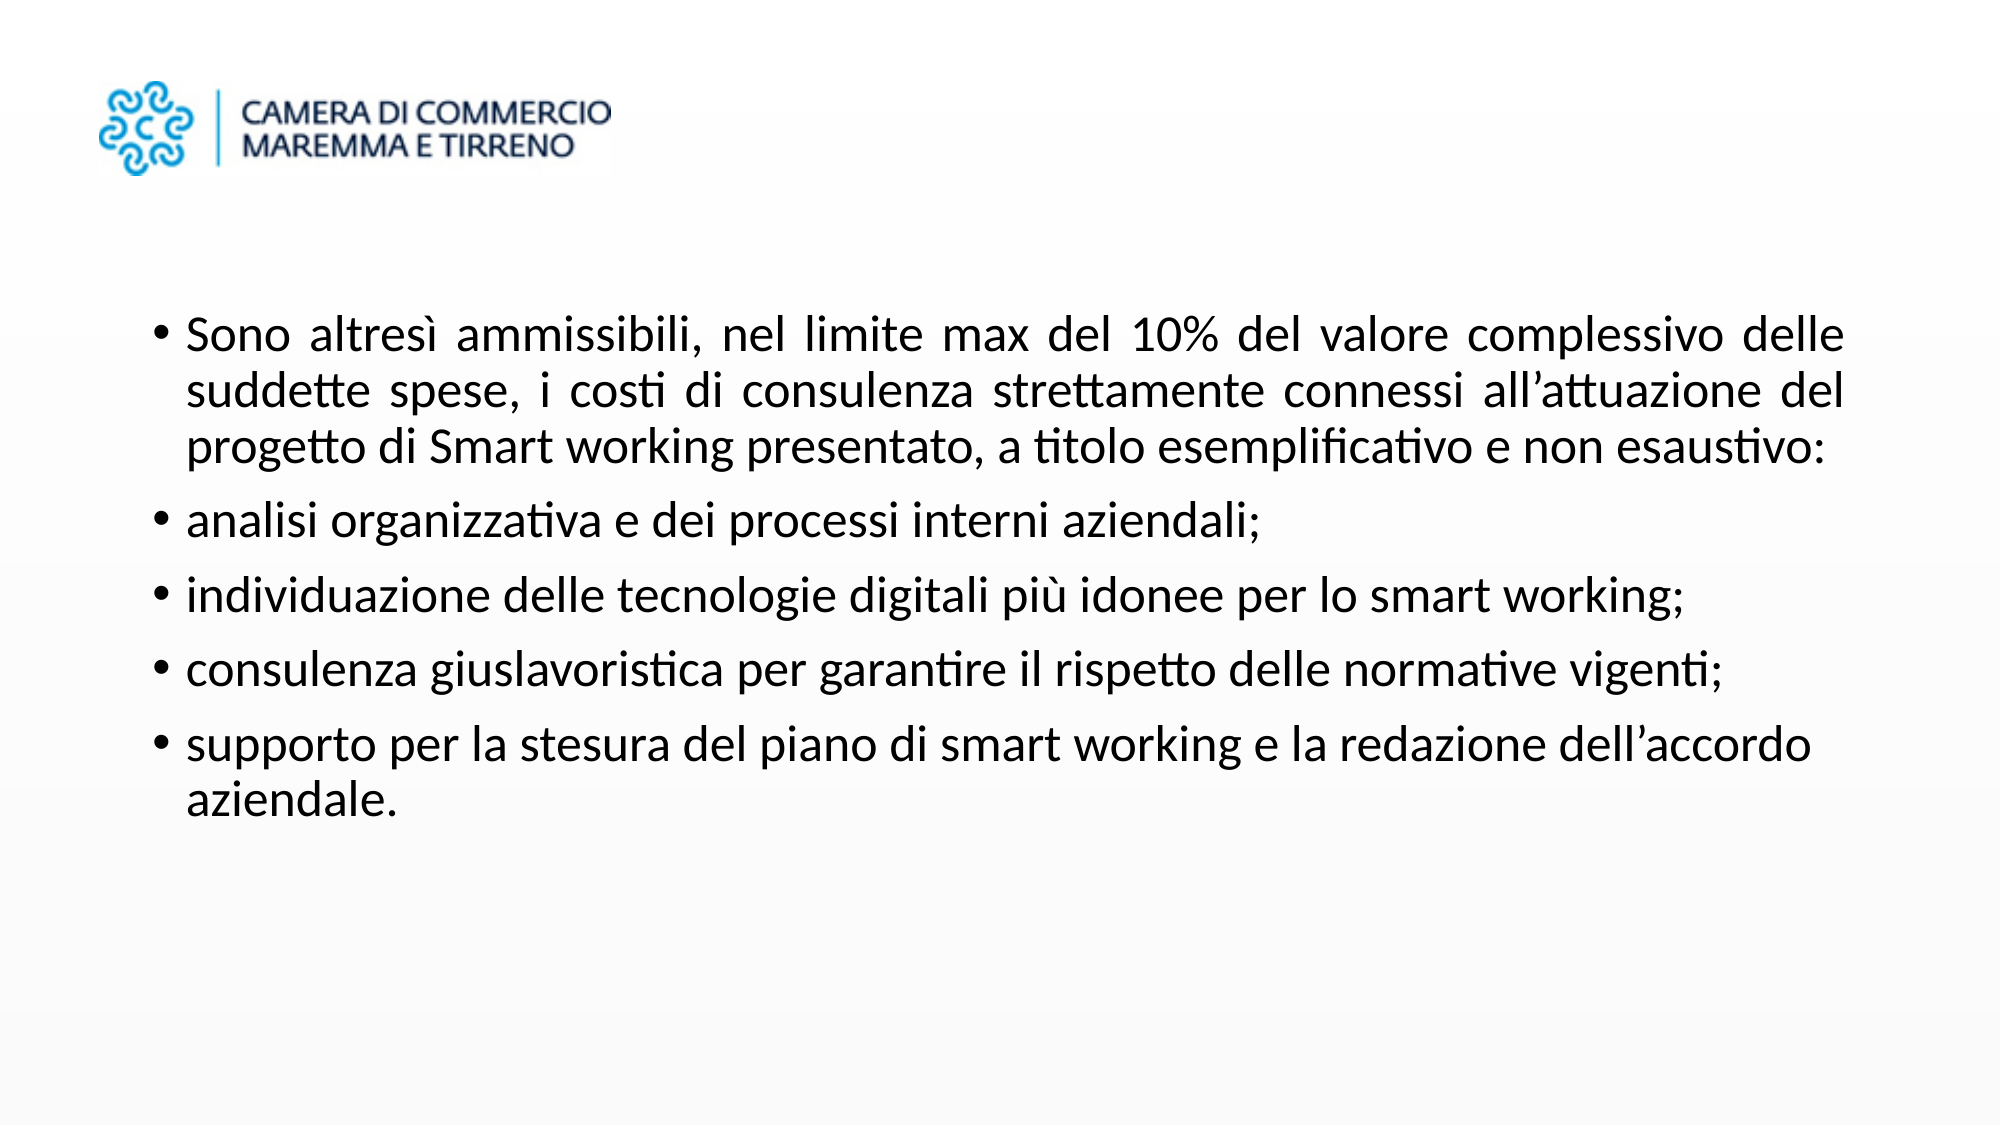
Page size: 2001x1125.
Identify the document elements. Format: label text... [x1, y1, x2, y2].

list Sono altresì ammissibili, nel limite max del 10% del valore complessivo delle suddette spese, i costi di consulenza strettamente connessi all’attuazione del progetto di Smart working presentato, a titolo esemplificativo e non esaustivo: analisi organizzativa e dei processi interni aziendali; individuazione delle tecnologie digitali più idonee per lo smart working; consulenza giuslavoristica per garantire il rispetto delle normative vigenti; supporto per la stesura del piano di smart working e la redazione dell’accordo aziendale. [137, 299, 1863, 1014]
picture [99, 81, 611, 176]
